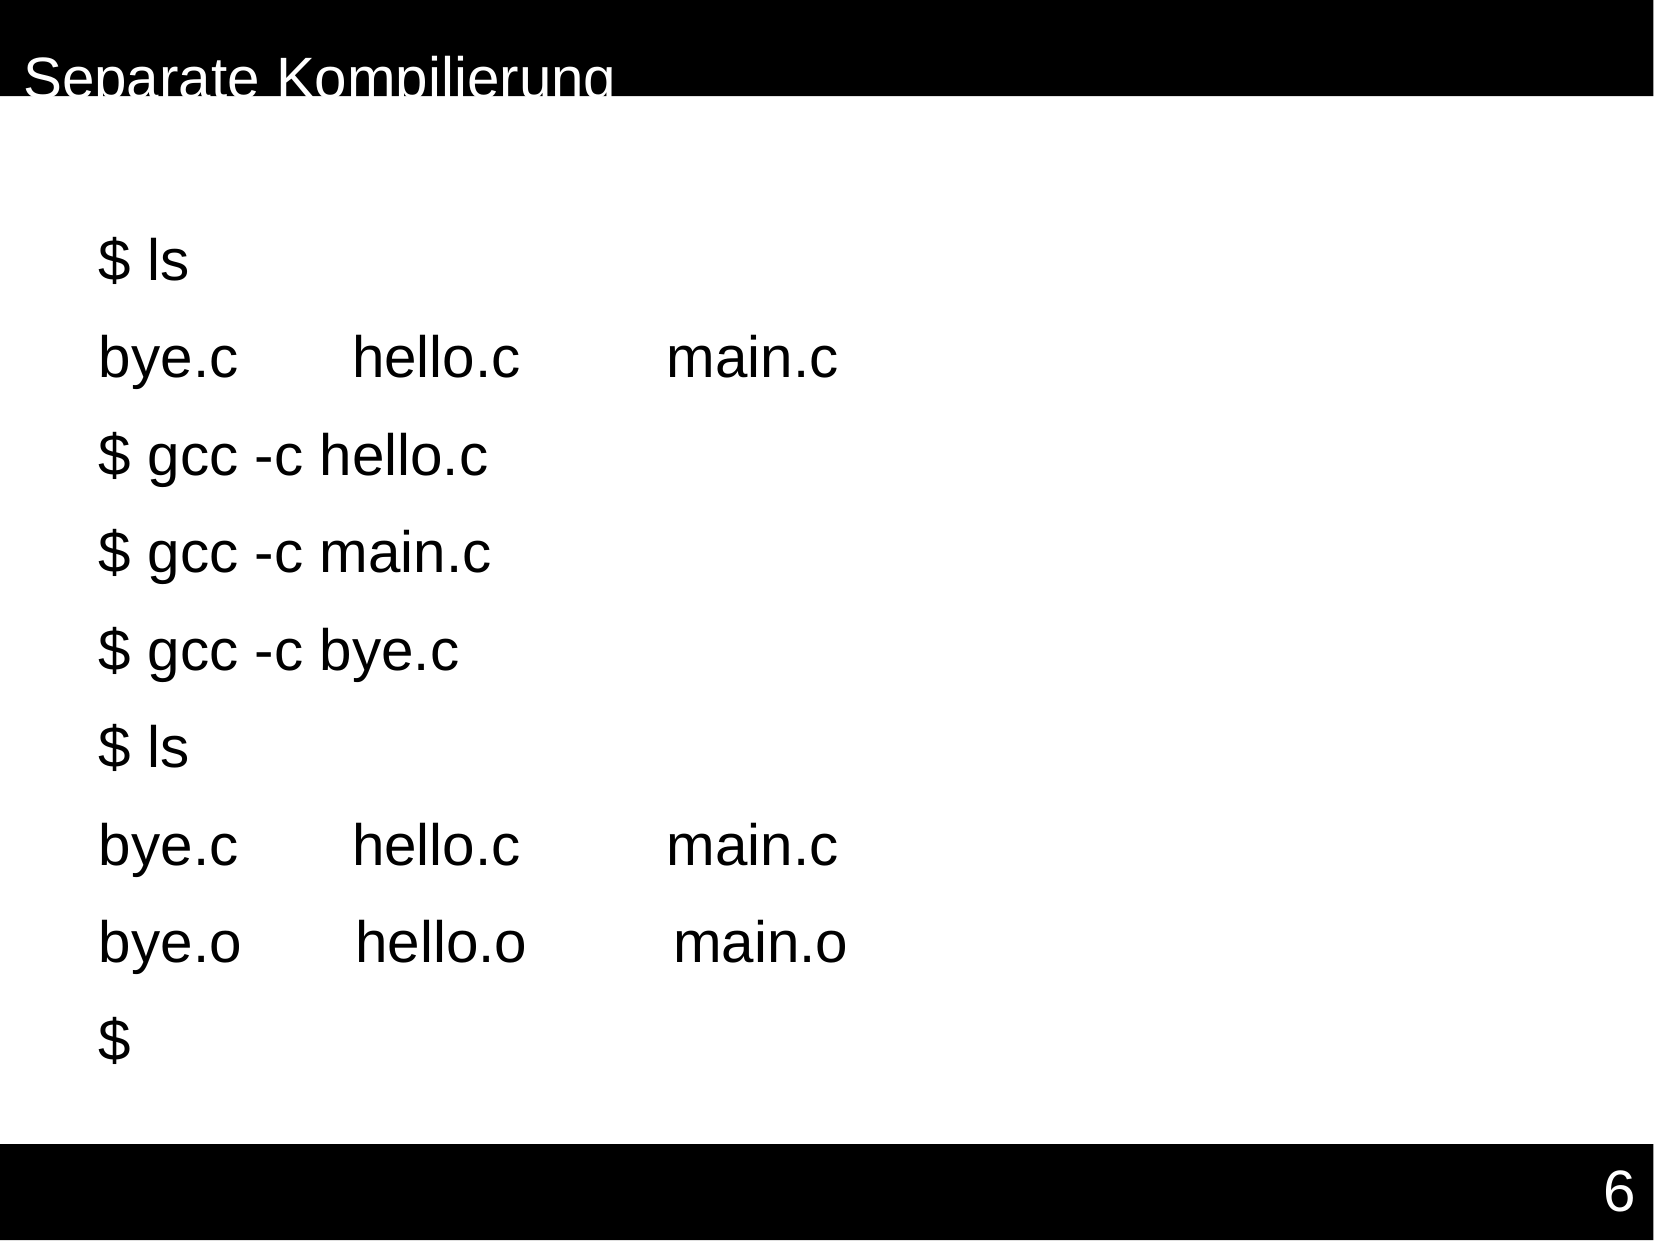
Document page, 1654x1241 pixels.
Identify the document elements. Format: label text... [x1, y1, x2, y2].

text_box Separate Kompilierung [8, 5, 766, 94]
text_box $ ls bye.c hello.c main.c $ gcc -c hello.c $ gcc -c main.c $ gcc -c bye.c $ ls bye.c hello.c main.c bye.o hello.o main.o $ [84, 187, 1654, 1146]
